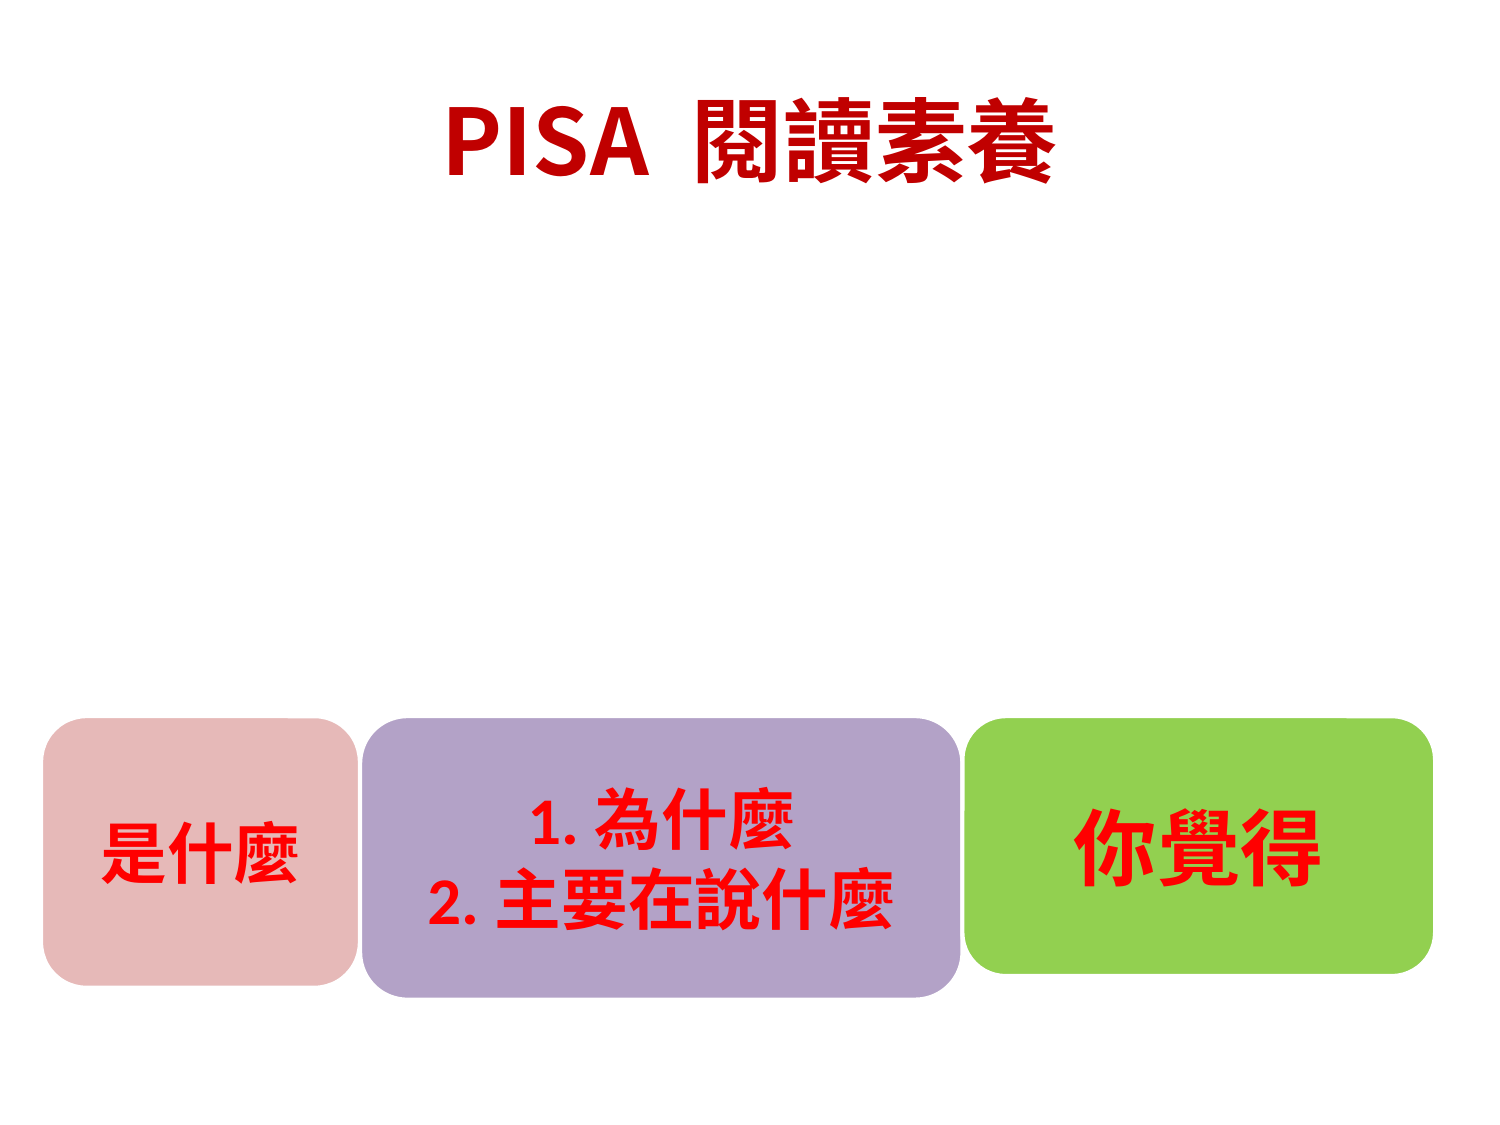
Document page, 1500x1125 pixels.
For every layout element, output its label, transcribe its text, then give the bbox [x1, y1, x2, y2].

text_box 是什麼 [41, 716, 360, 988]
text_box 你覺得 [962, 716, 1436, 977]
text_box 1.為什麼 2.主要在說什麼 [360, 716, 963, 1000]
title PISA 閱讀素養 [75, 45, 1425, 233]
